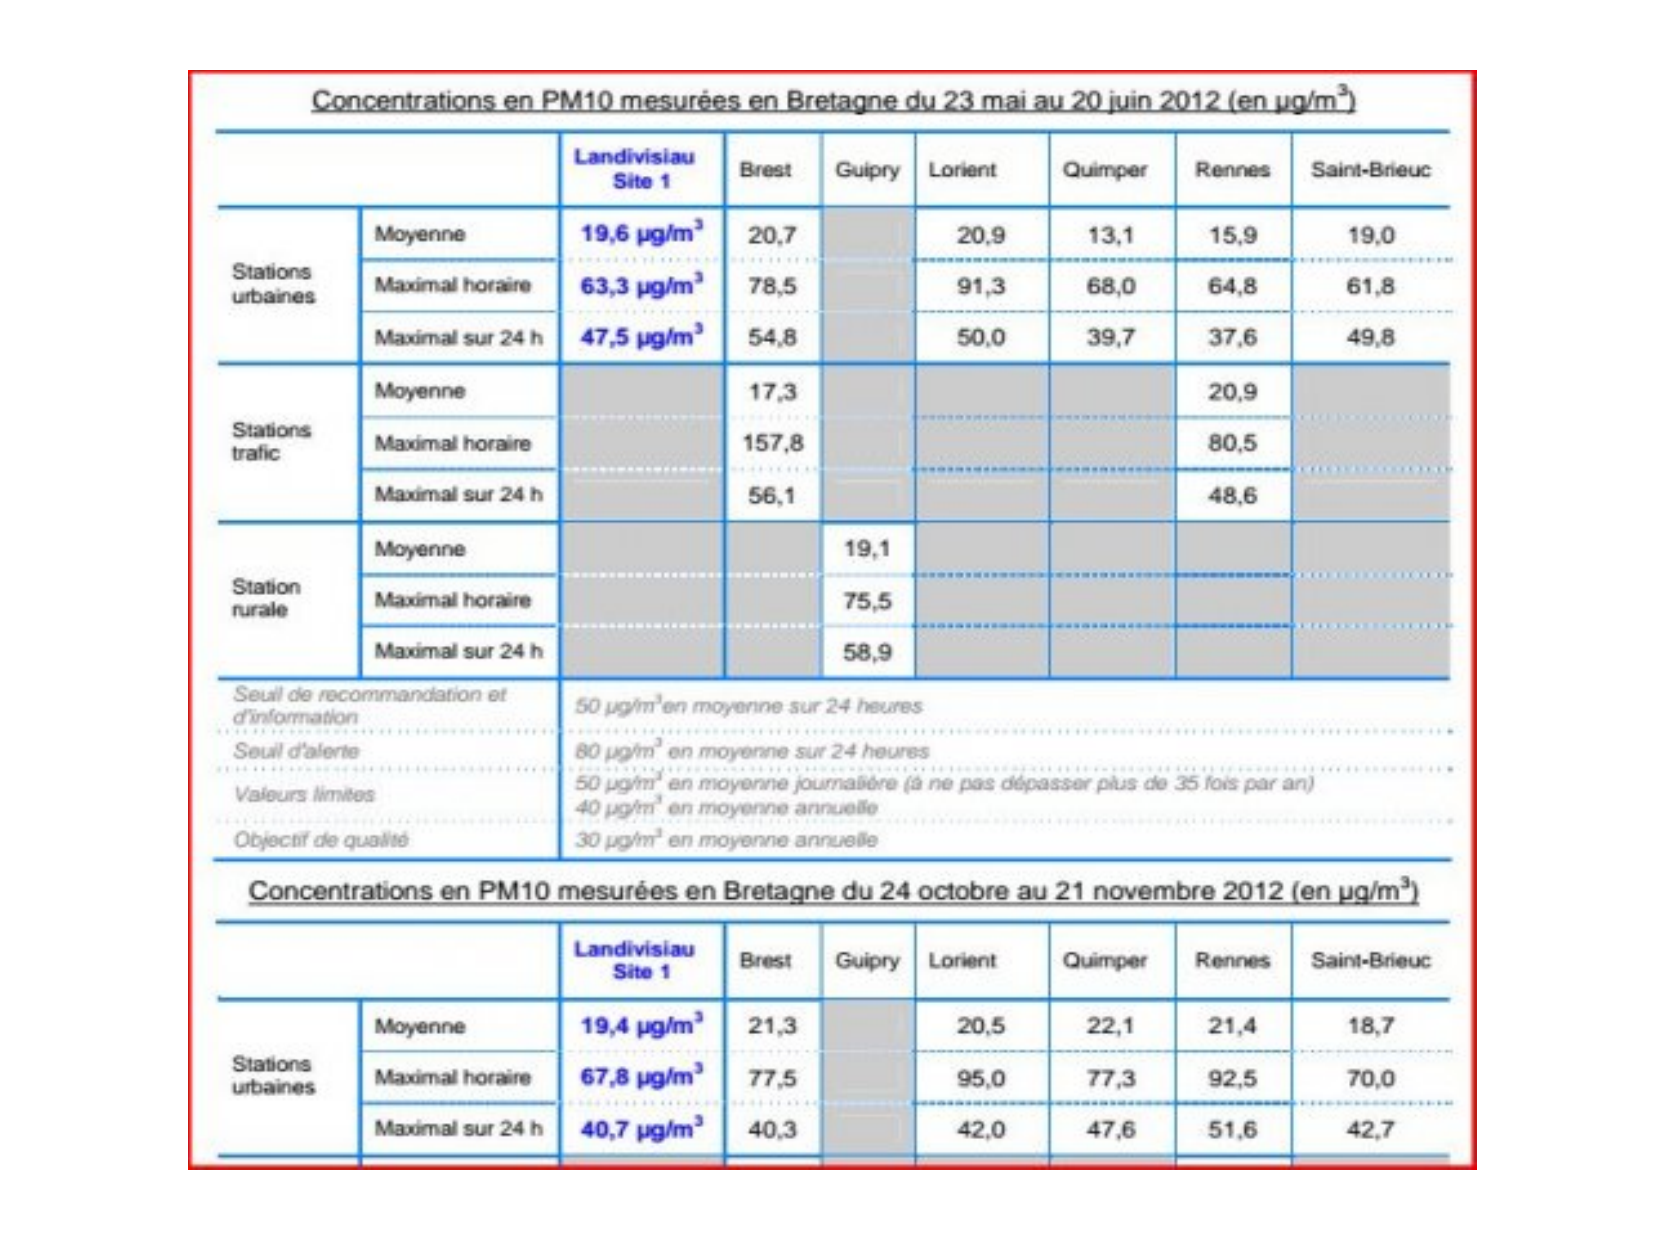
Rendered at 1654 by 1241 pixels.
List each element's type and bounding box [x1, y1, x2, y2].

picture [188, 70, 1477, 1170]
